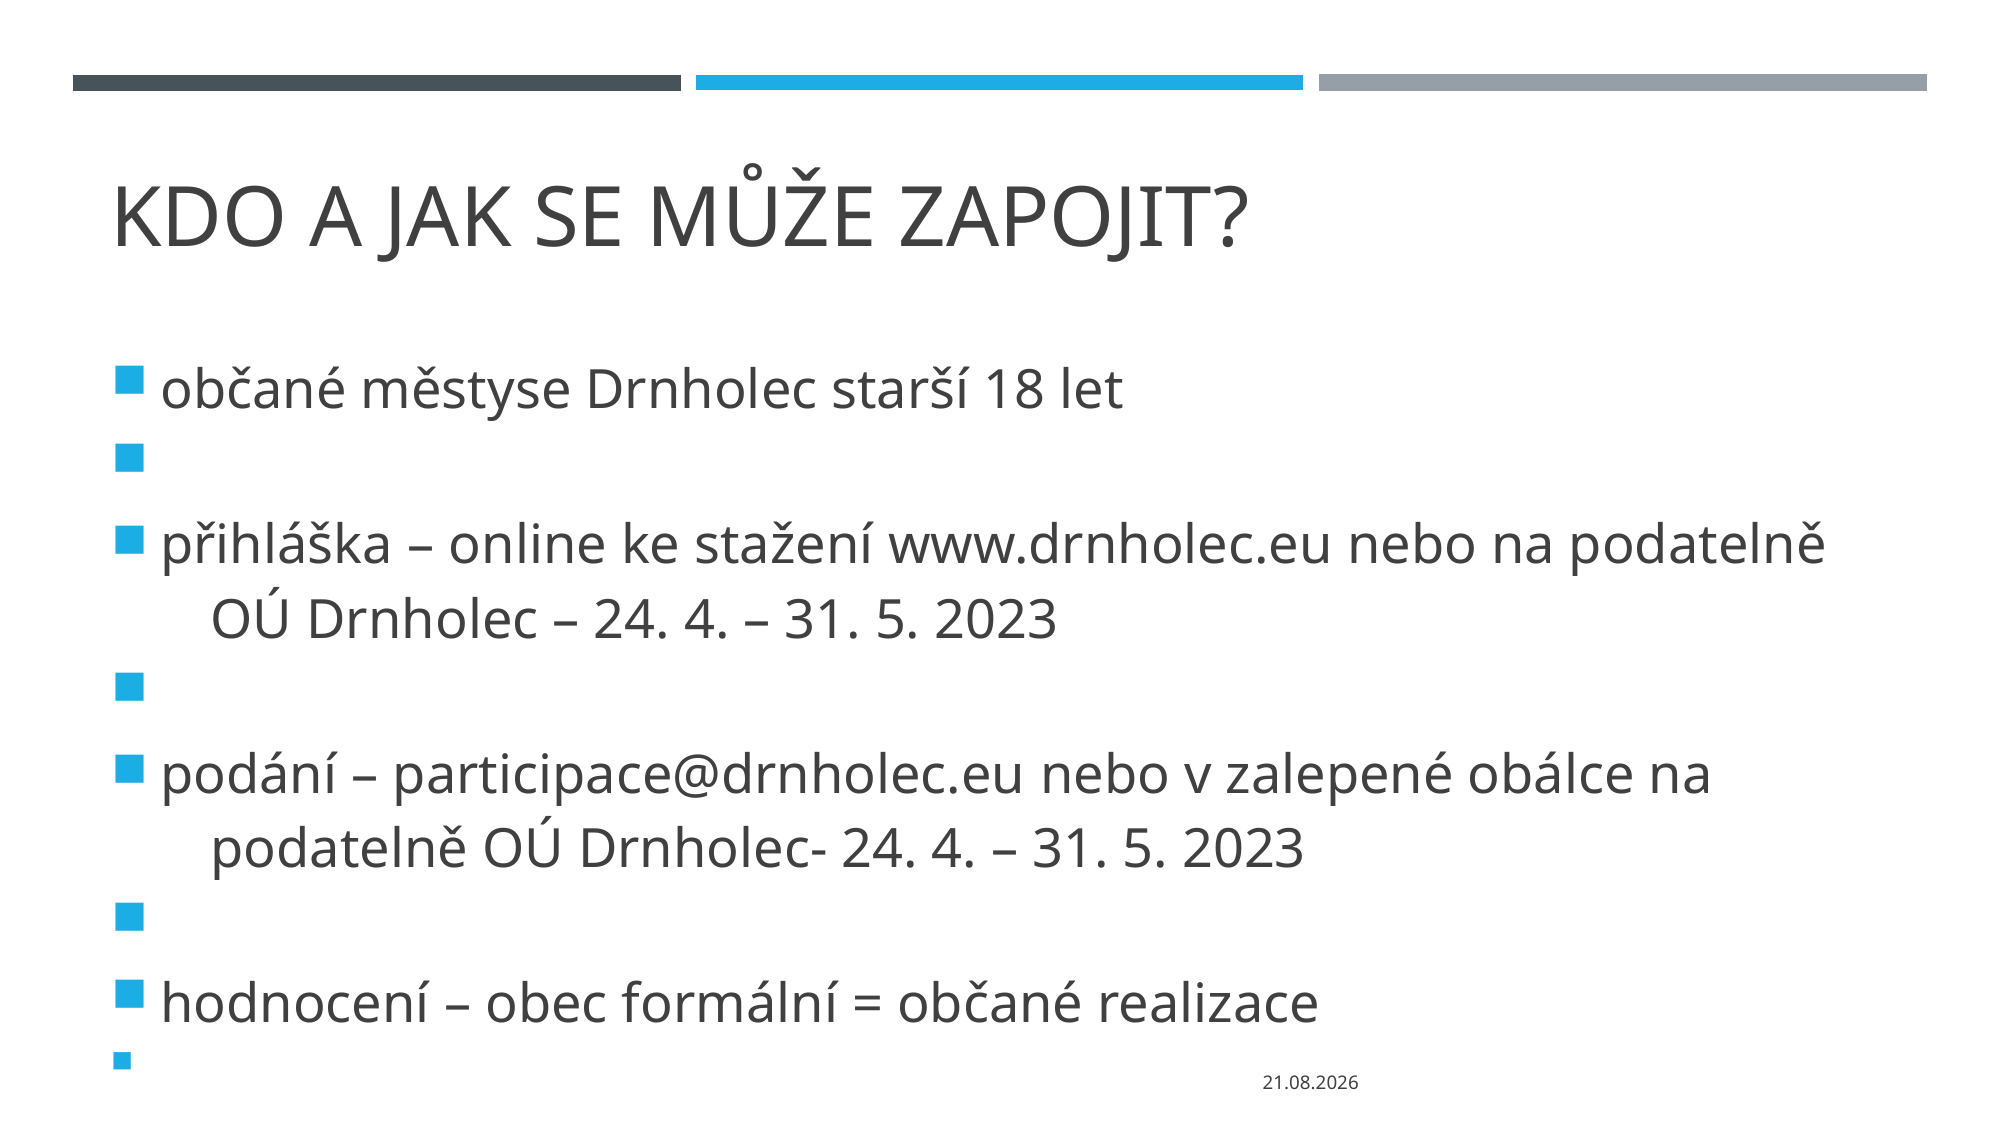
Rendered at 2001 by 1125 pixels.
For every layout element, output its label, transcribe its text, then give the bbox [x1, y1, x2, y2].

text_box 23.04.2023 [1247, 1053, 1715, 1114]
list občané městyse Drnholec starší 18 let přihláška – online ke stažení www.drnholec.eu nebo na podatelně OÚ Drnholec – 24. 4. – 31. 5. 2023 podání – participace@drnholec.eu nebo v zalepené obálce na podatelně OÚ Drnholec- 24. 4. – 31. 5. 2023 hodnocení – obec formální = občané realizace [95, 343, 1905, 1097]
title Kdo a jak se může zapojit? [95, 119, 1905, 271]
